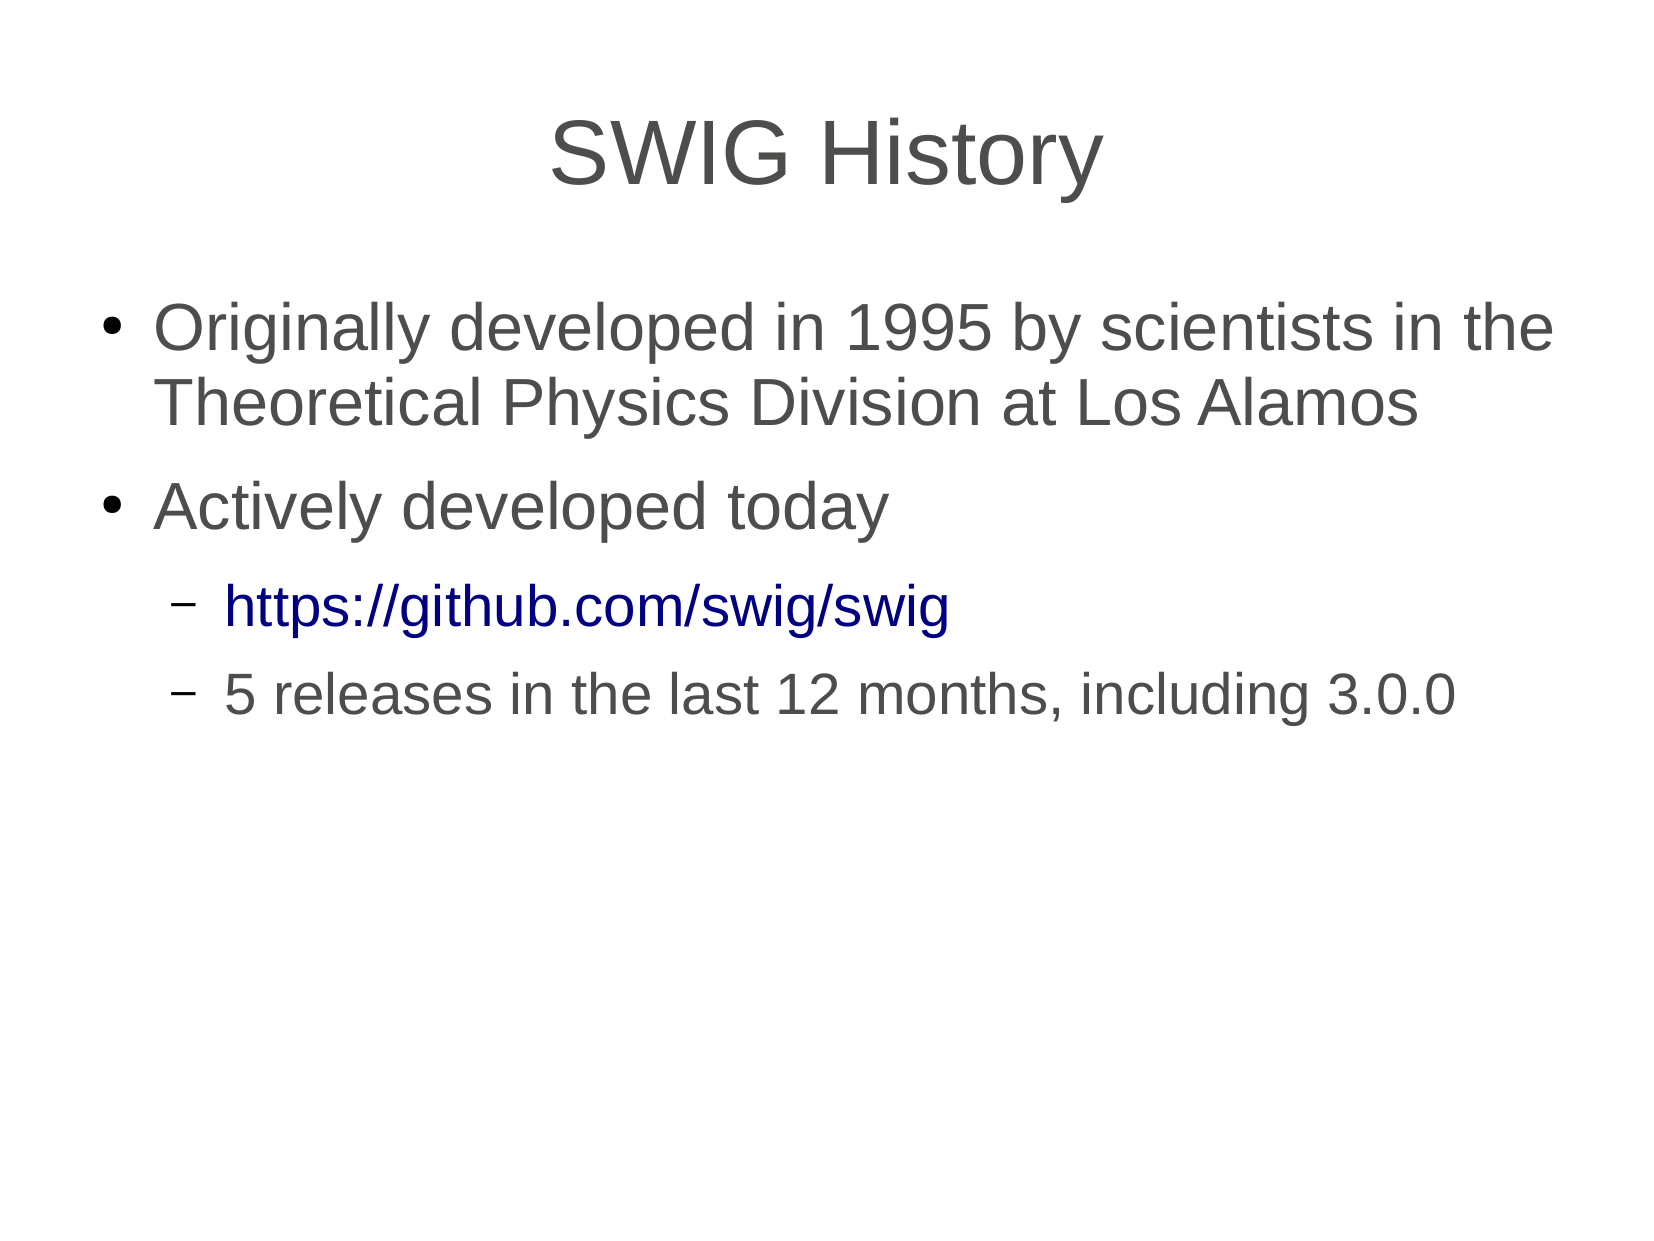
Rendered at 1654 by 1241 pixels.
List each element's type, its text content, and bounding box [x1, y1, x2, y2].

list Originally developed in 1995 by scientists in the Theoretical Physics Division at Los Alamos Actively developed today https://github.com/swig/swig 5 releases in the last 12 months, including 3.0.0 [82, 290, 1571, 1010]
title SWIG History [82, 49, 1571, 257]
